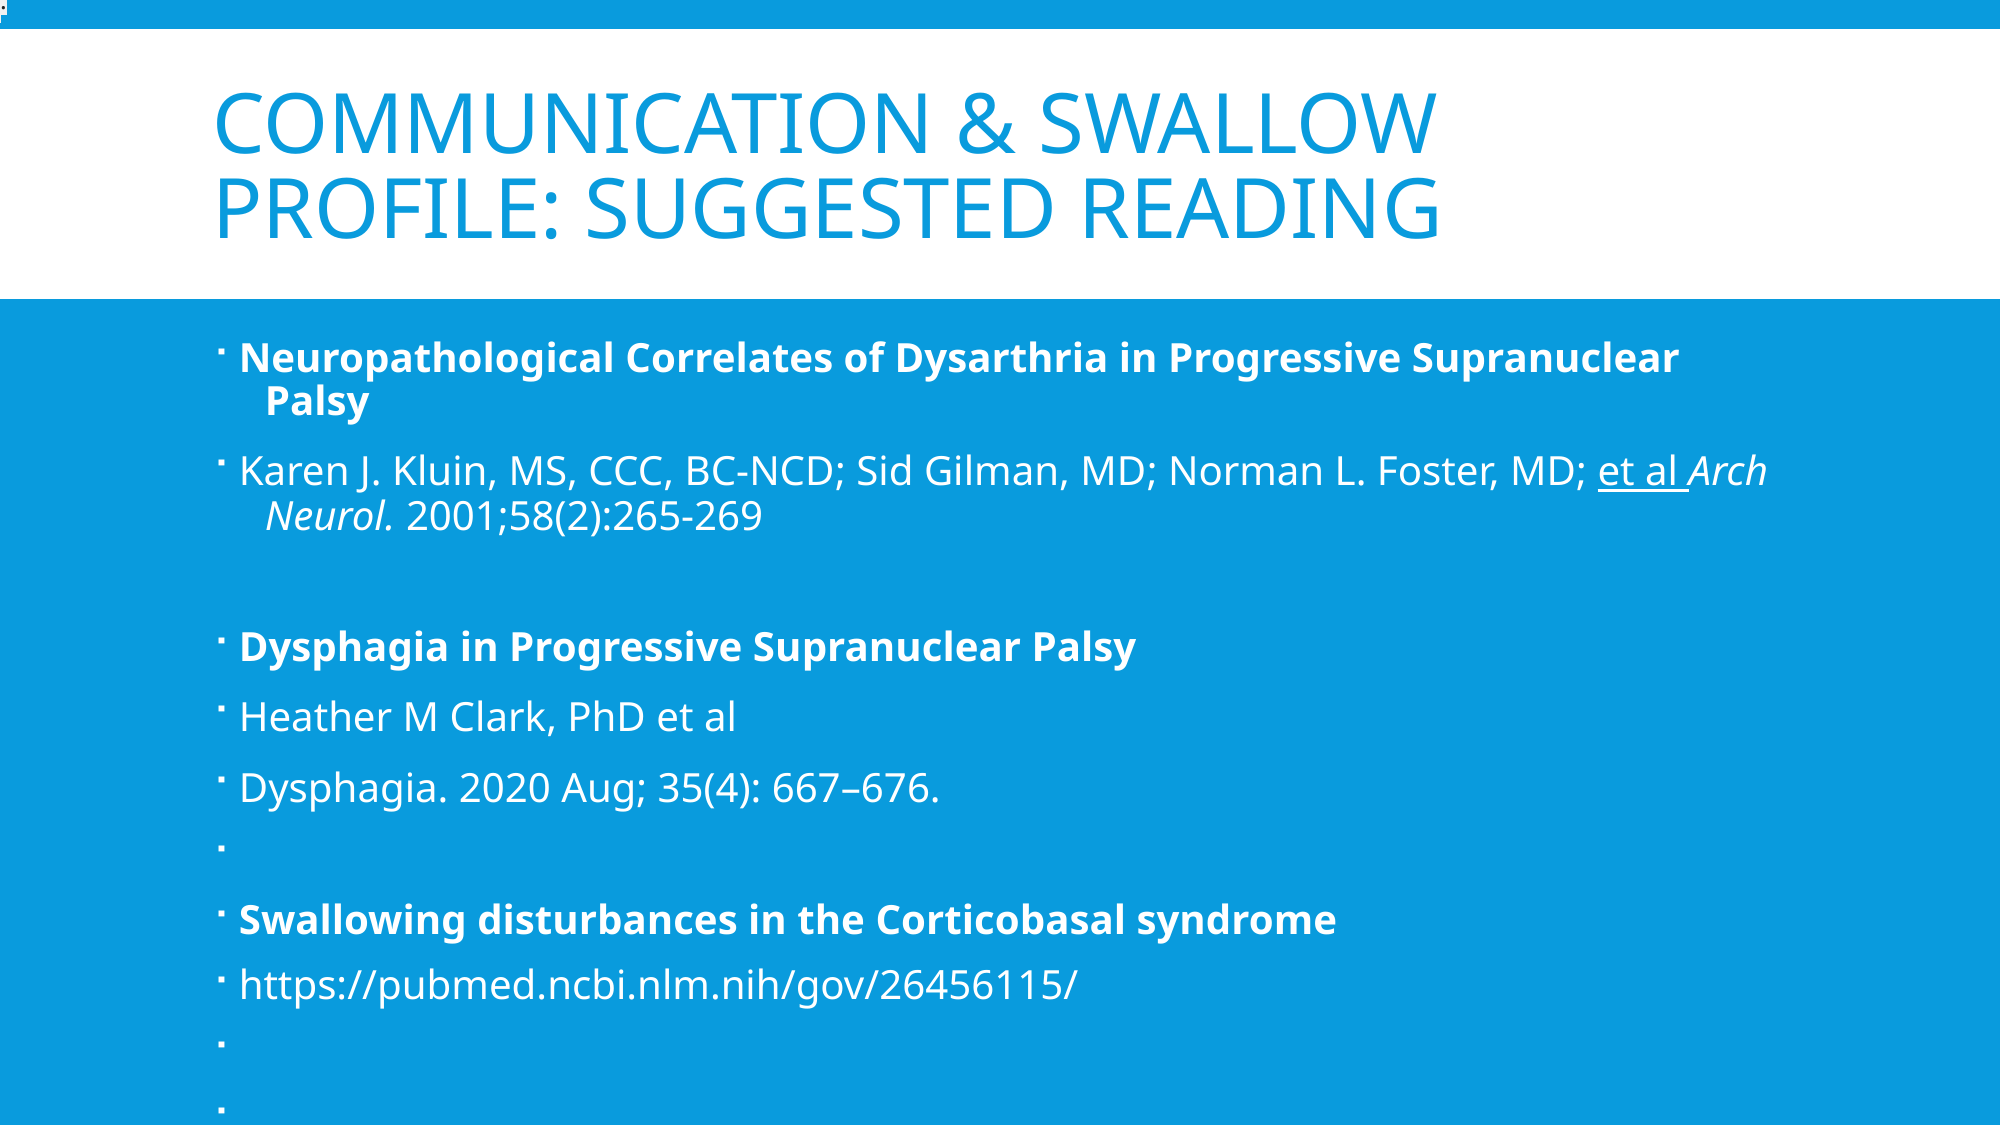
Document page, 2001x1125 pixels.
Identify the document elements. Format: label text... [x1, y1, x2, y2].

text_box . [1, 0, 7, 15]
list Neuropathological Correlates of Dysarthria in Progressive Supranuclear Palsy Karen J. Kluin, MS, CCC, BC-NCD; Sid Gilman, MD; Norman L. Foster, MD; et al Arch Neurol. 2001;58(2):265-269 Dysphagia in Progressive Supranuclear Palsy Heather M Clark, PhD et al Dysphagia. 2020 Aug; 35(4): 667–676. Swallowing disturbances in the Corticobasal syndrome https://pubmed.ncbi.nlm.nih/gov/26456115/ [197, 329, 1803, 1021]
title COMMUNICATION & SWALLOW PROFILE: Suggested reading [197, 46, 1803, 294]
